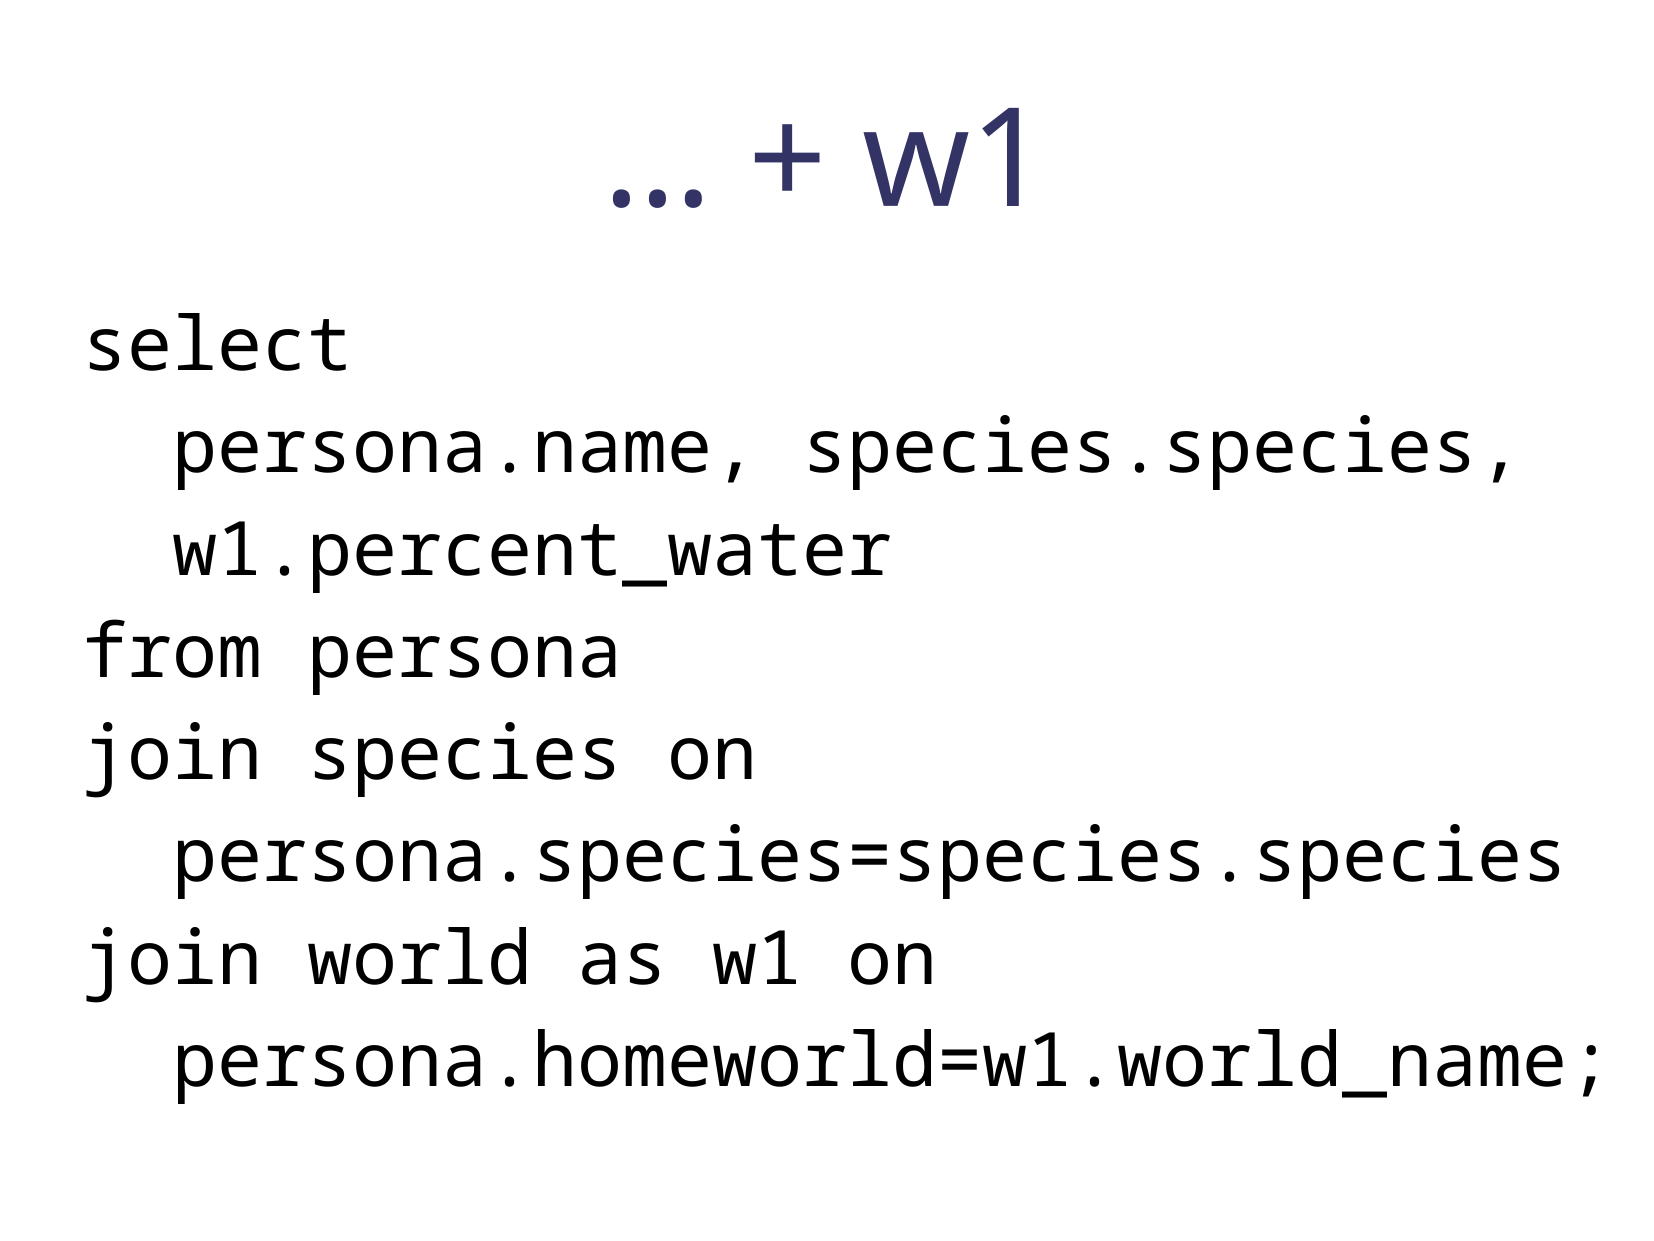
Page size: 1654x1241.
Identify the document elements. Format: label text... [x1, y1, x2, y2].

title … + w1 [82, 56, 1571, 250]
subtitle select persona.name, species.species, w1.percent_water from persona join species on persona.species=species.species join world as w1 on persona.homeworld=w1.world_name; [82, 290, 1654, 1109]
